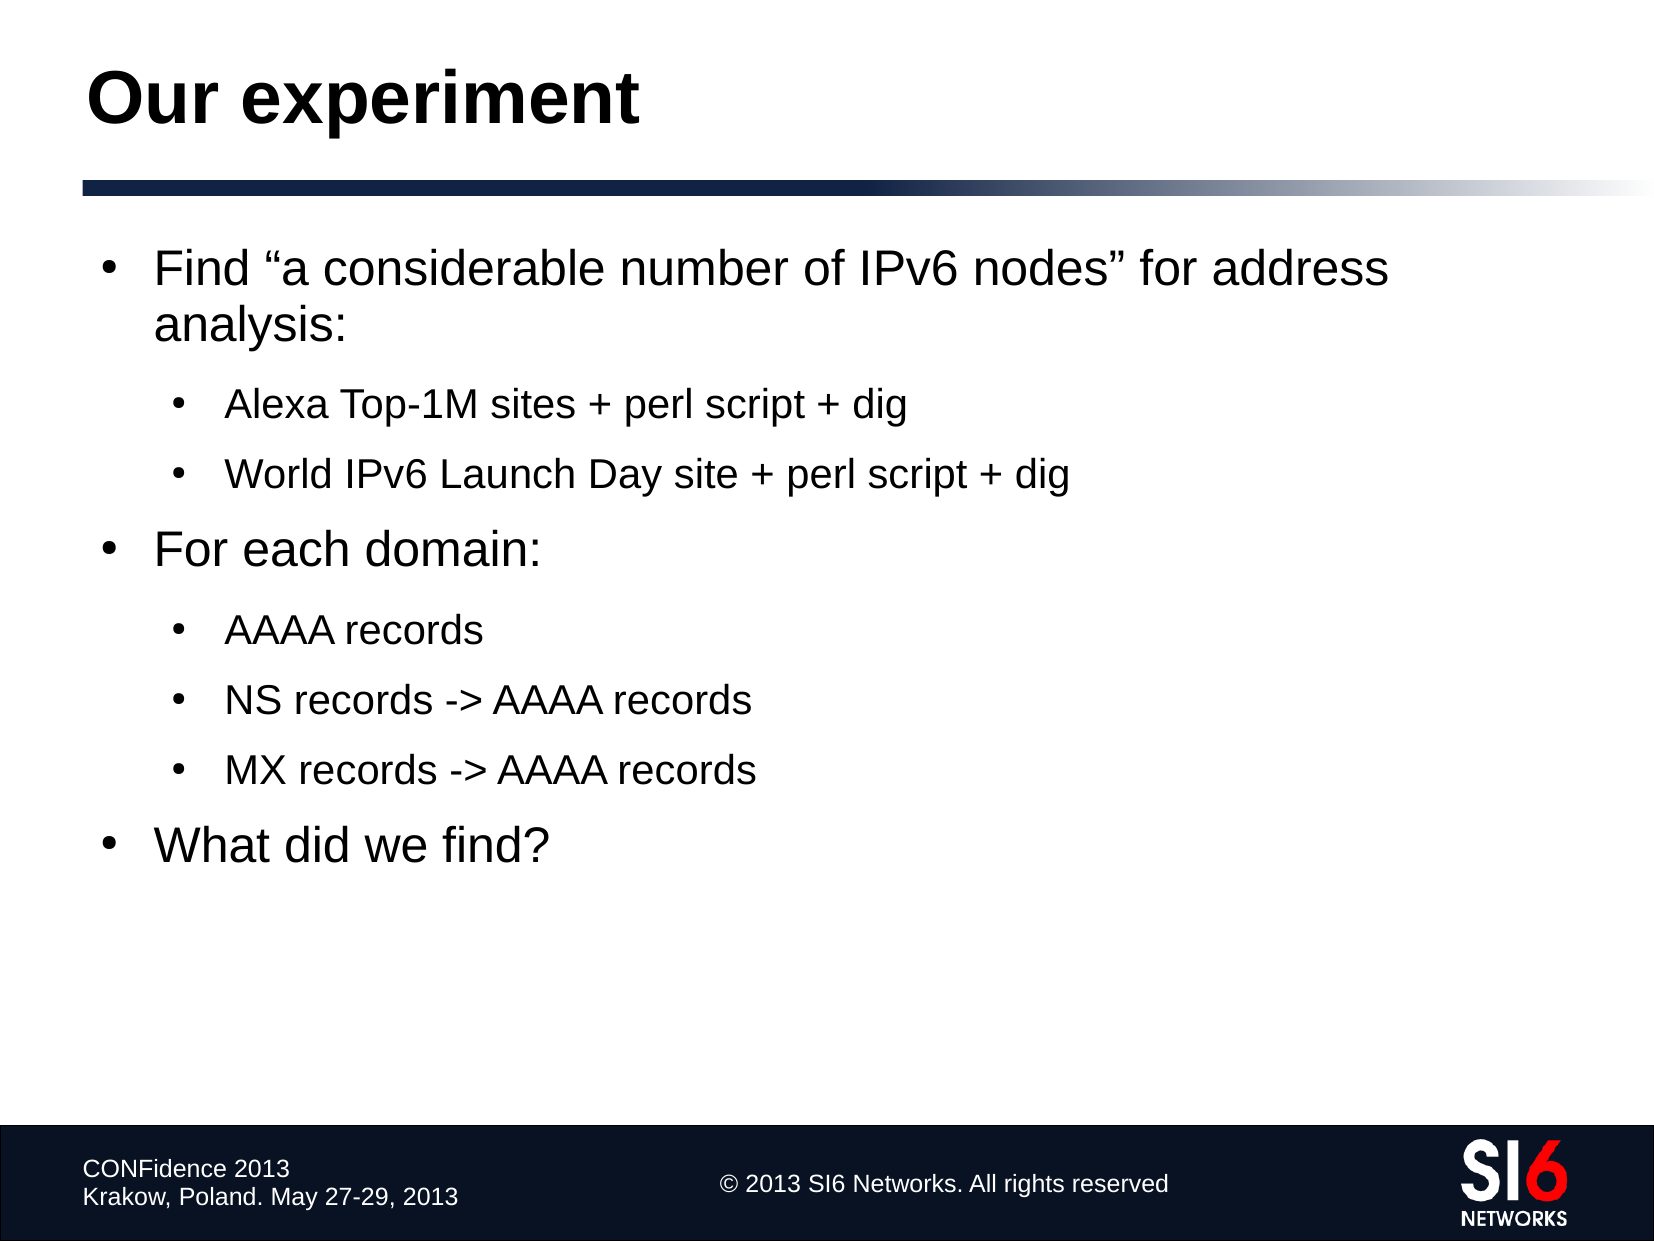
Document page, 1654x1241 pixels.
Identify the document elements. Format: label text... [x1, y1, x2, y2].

list Find “a considerable number of IPv6 nodes” for address analysis: Alexa Top-1M sites + perl script + dig World IPv6 Launch Day site + perl script + dig For each domain: AAAA records NS records -> AAAA records MX records -> AAAA records What did we find? [82, 240, 1571, 1059]
picture [1461, 1139, 1567, 1226]
title Our experiment [86, 30, 1576, 166]
